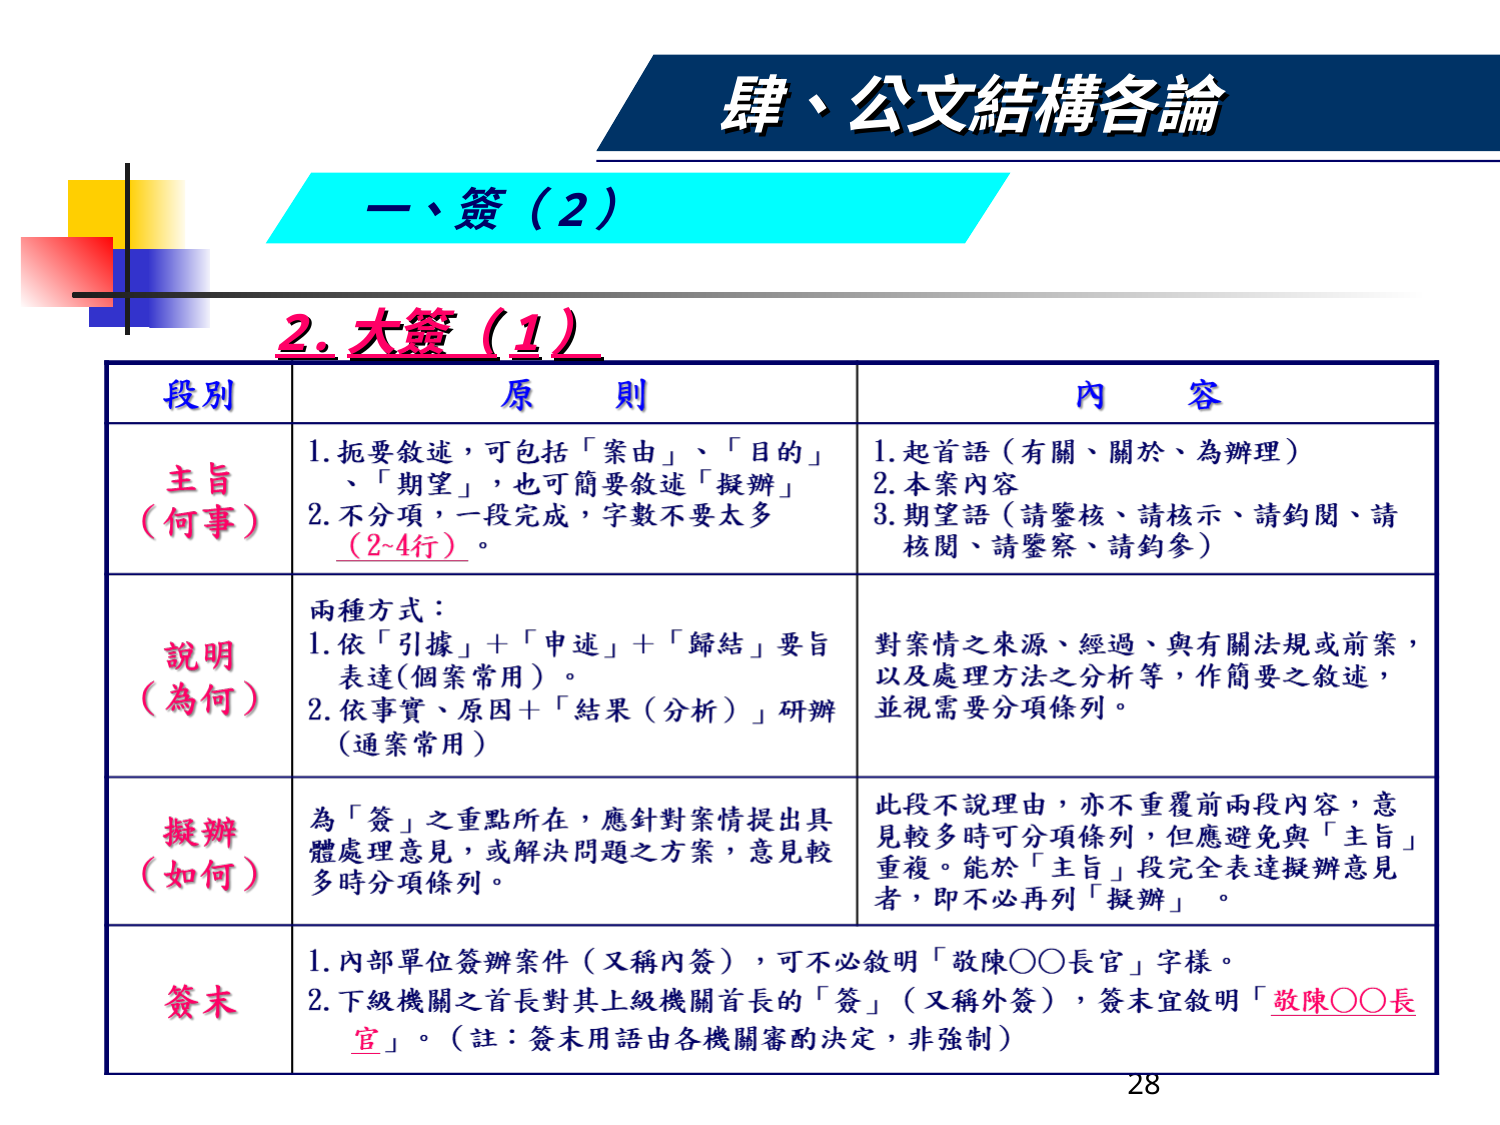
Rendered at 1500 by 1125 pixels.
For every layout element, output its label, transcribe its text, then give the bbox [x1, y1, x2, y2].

text_box 一、簽（2） [265, 172, 1011, 244]
text_box 2.大簽（1） [260, 293, 729, 368]
text_box <編號> [1112, 1075, 1426, 1113]
text_box 肆、公文結構各論 [596, 54, 1500, 152]
picture [99, 357, 1445, 1075]
